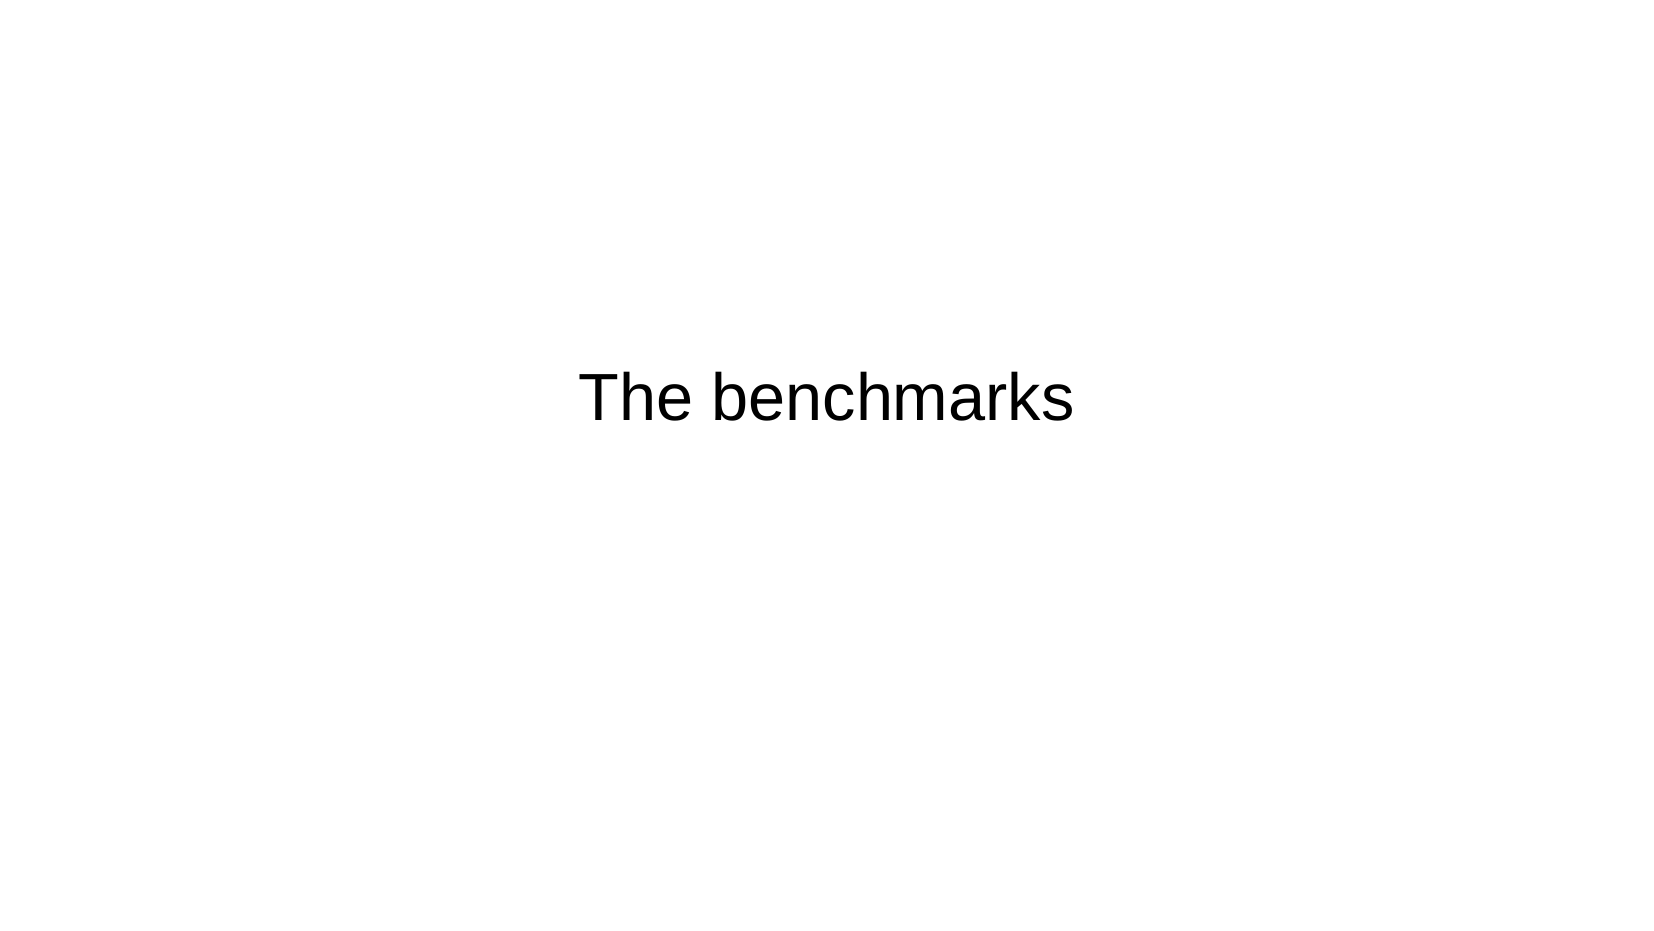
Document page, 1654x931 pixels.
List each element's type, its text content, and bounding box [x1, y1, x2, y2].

subtitle The benchmarks [82, 37, 1571, 757]
